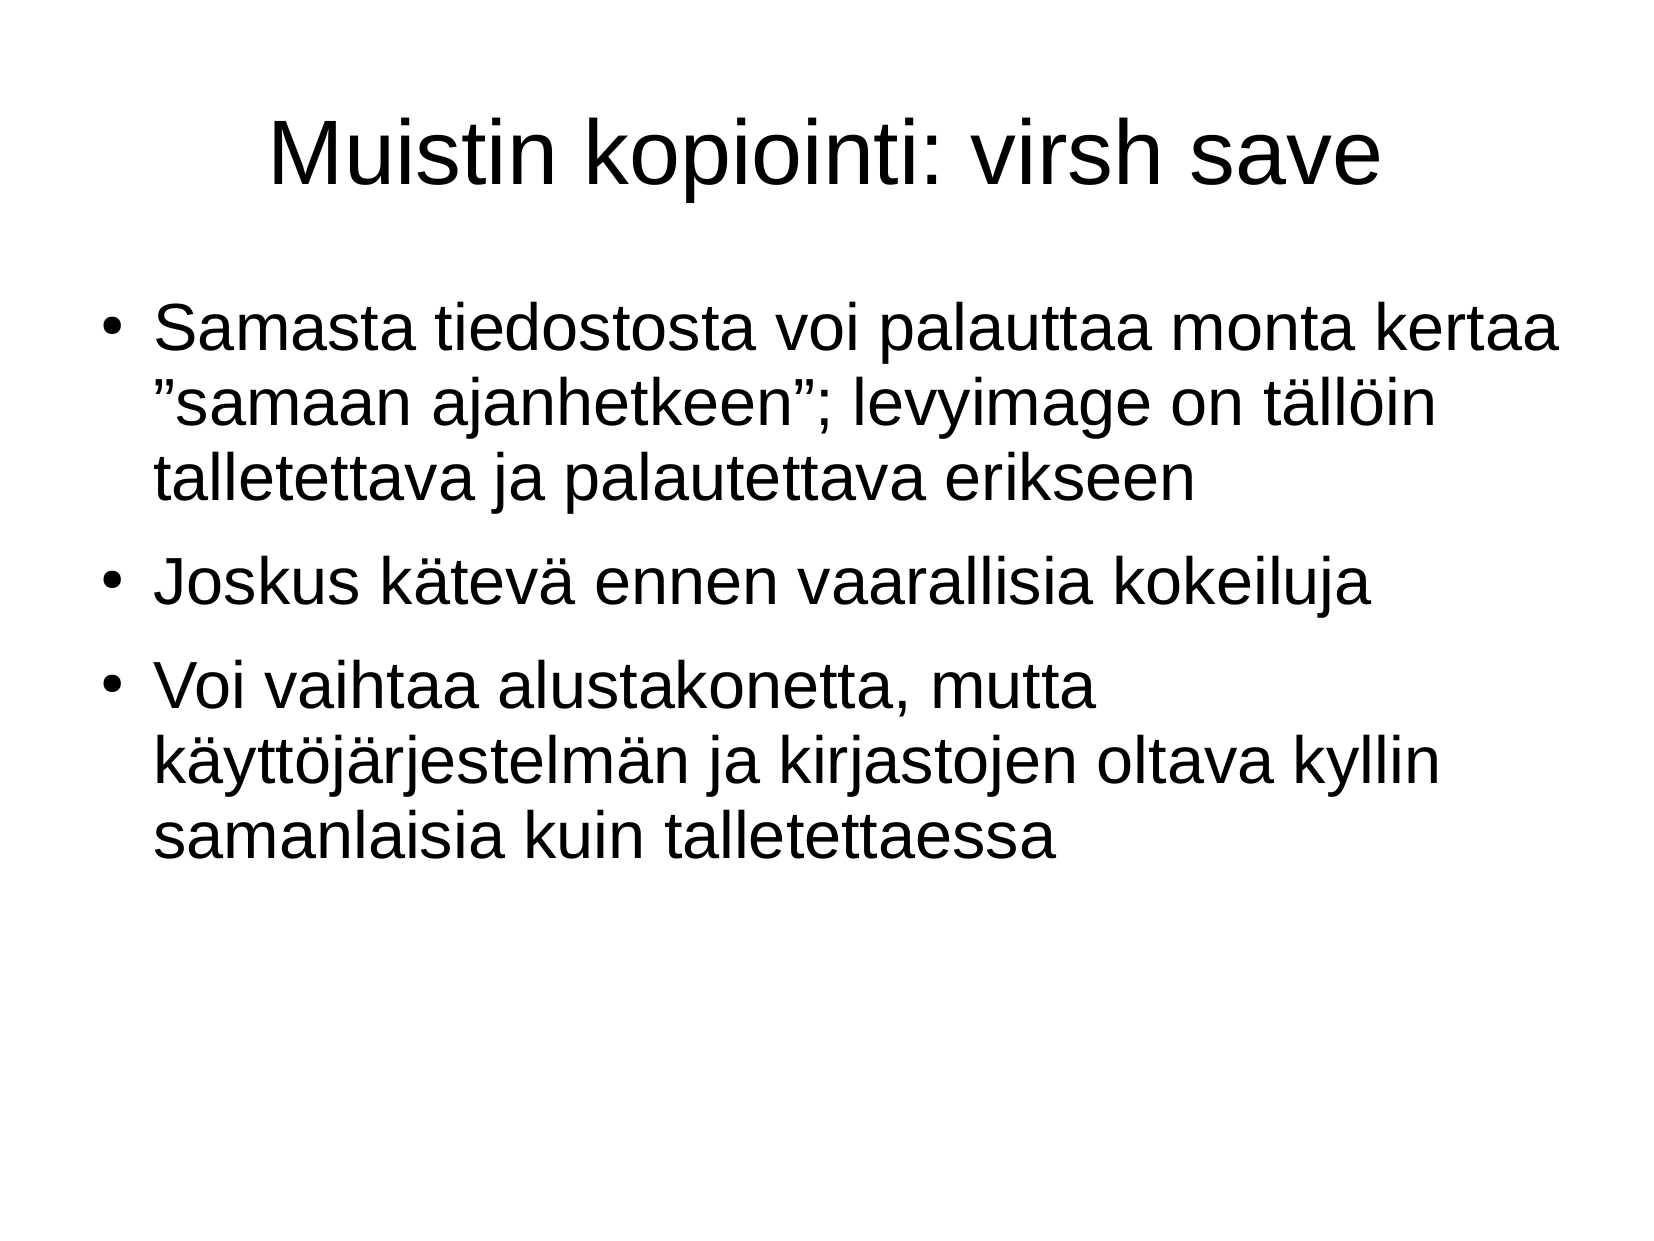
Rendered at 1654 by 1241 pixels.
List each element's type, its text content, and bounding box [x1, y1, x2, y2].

list Samasta tiedostosta voi palauttaa monta kertaa ”samaan ajanhetkeen”; levyimage on tällöin talletettava ja palautettava erikseen Joskus kätevä ennen vaarallisia kokeiluja Voi vaihtaa alustakonetta, mutta käyttöjärjestelmän ja kirjastojen oltava kyllin samanlaisia kuin talletettaessa [82, 290, 1571, 1010]
title Muistin kopiointi: virsh save [82, 49, 1571, 257]
